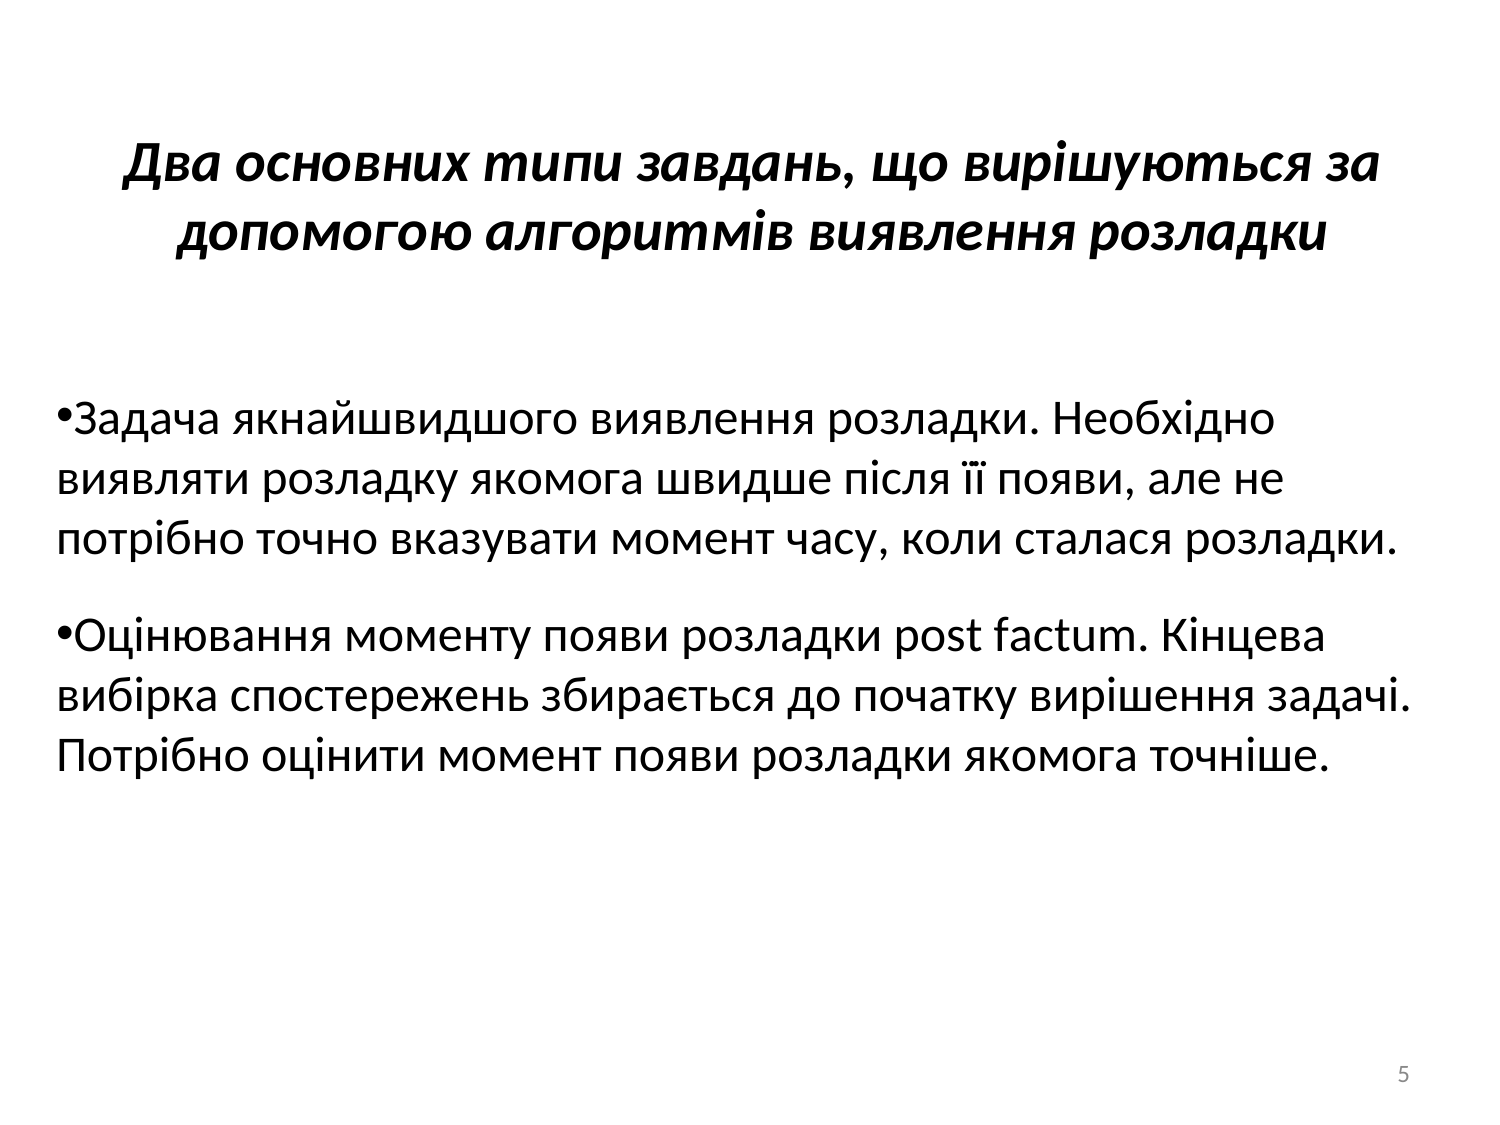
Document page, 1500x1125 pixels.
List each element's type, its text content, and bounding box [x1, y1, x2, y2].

list Два основних типи завдань, що вирішуються за допомогою алгоритмів виявлення розладки Задача якнайшвидшого виявлення розладки. Необхідно виявляти розладку якомога швидше після її появи, але не потрібно точно вказувати момент часу, коли сталася розладки. Оцінювання моменту появи розладки post factum. Кінцева вибірка спостережень збирається до початку вирішення задачі. Потрібно оцінити момент появи розладки якомога точніше. [41, 30, 1465, 1053]
text_box <номер> [1074, 1042, 1426, 1103]
